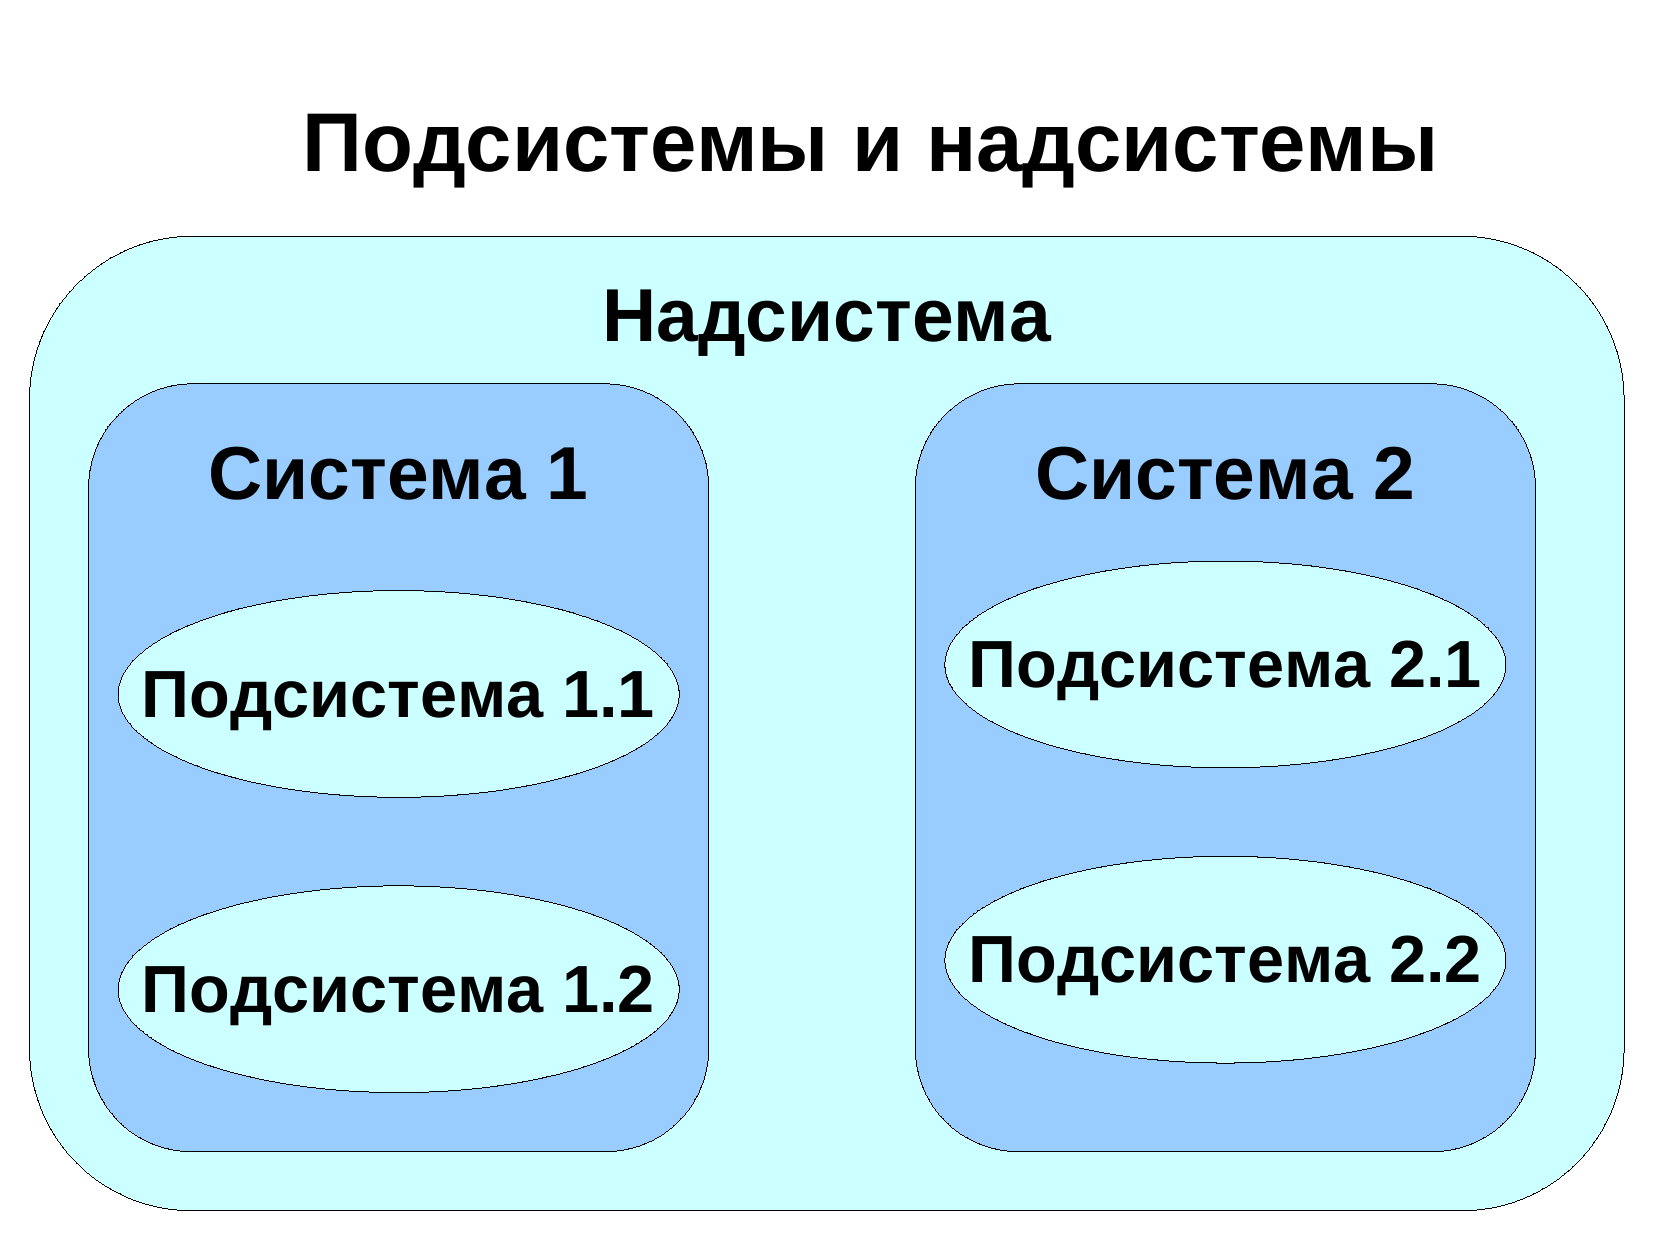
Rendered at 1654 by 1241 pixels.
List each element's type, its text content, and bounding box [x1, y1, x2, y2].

text_box Надсистема [265, 265, 1388, 365]
text_box Система 2 [915, 383, 1536, 1152]
text_box Подсистема 2.2 [944, 856, 1506, 1064]
text_box Подсистемы и надсистемы [177, 88, 1565, 197]
text_box Подсистема 1.2 [118, 885, 680, 1093]
text_box Система 1 [88, 383, 709, 1152]
text_box [29, 236, 1625, 1211]
text_box Подсистема 1.1 [118, 590, 680, 798]
text_box Подсистема 2.1 [944, 561, 1506, 768]
